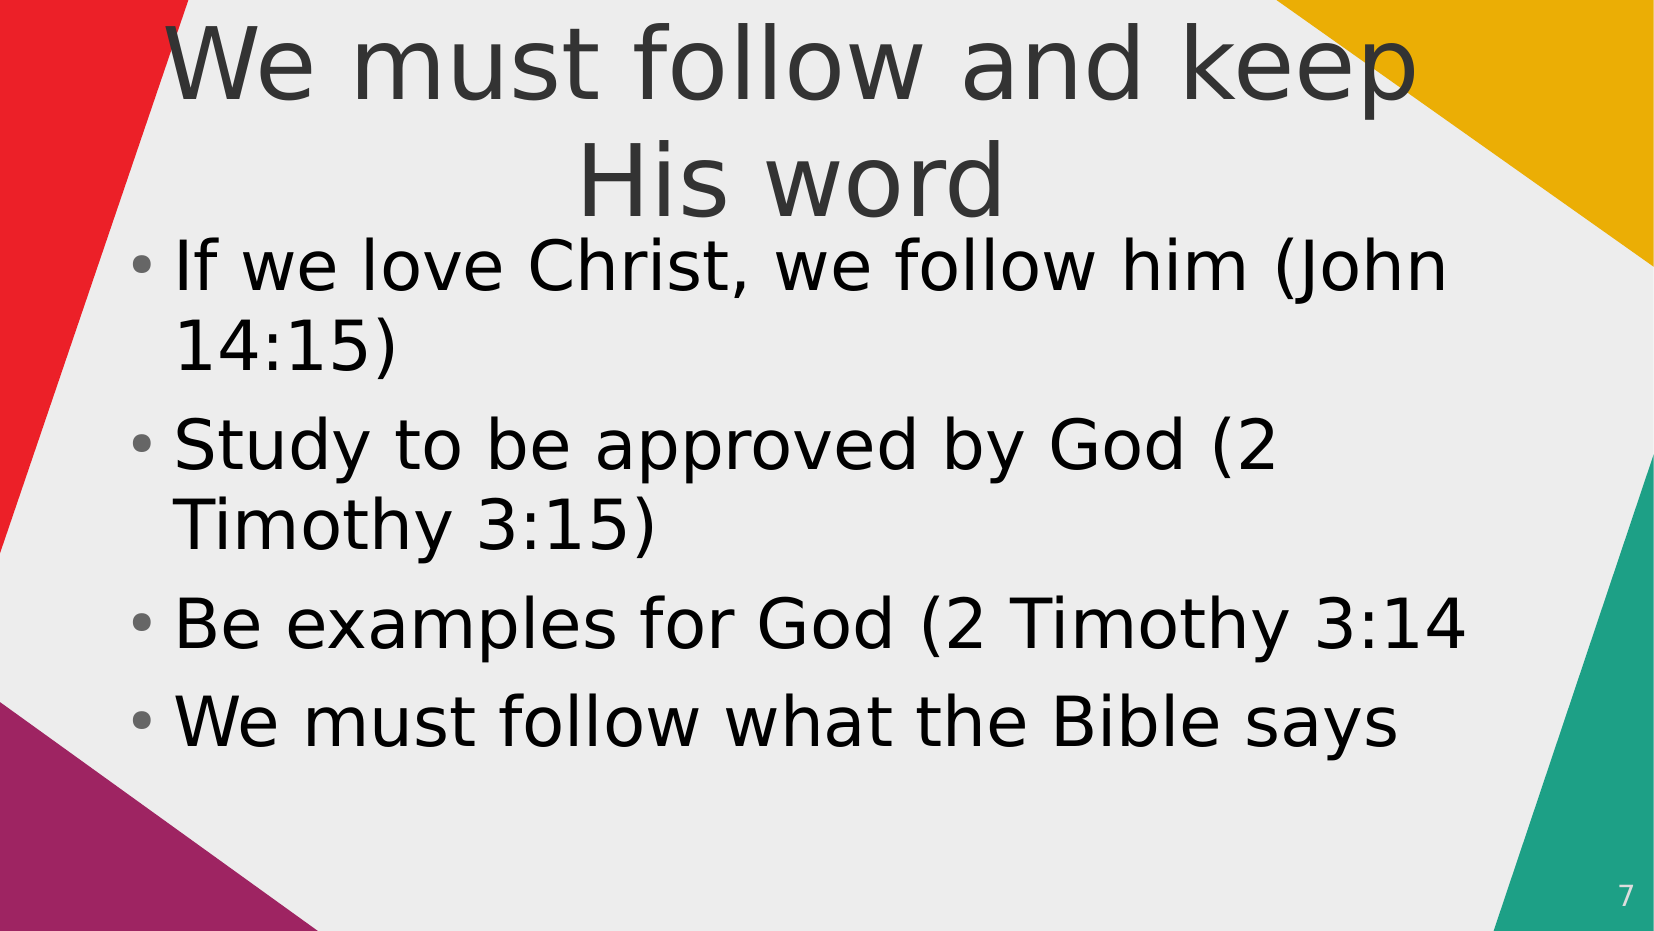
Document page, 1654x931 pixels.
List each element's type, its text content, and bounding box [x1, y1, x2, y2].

list If we love Christ, we follow him (John 14:15) Study to be approved by God (2 Timothy 3:15) Be examples for God (2 Timothy 3:14 We must follow what the Bible says [114, 226, 1539, 775]
title We must follow and keep His word [79, 7, 1504, 240]
